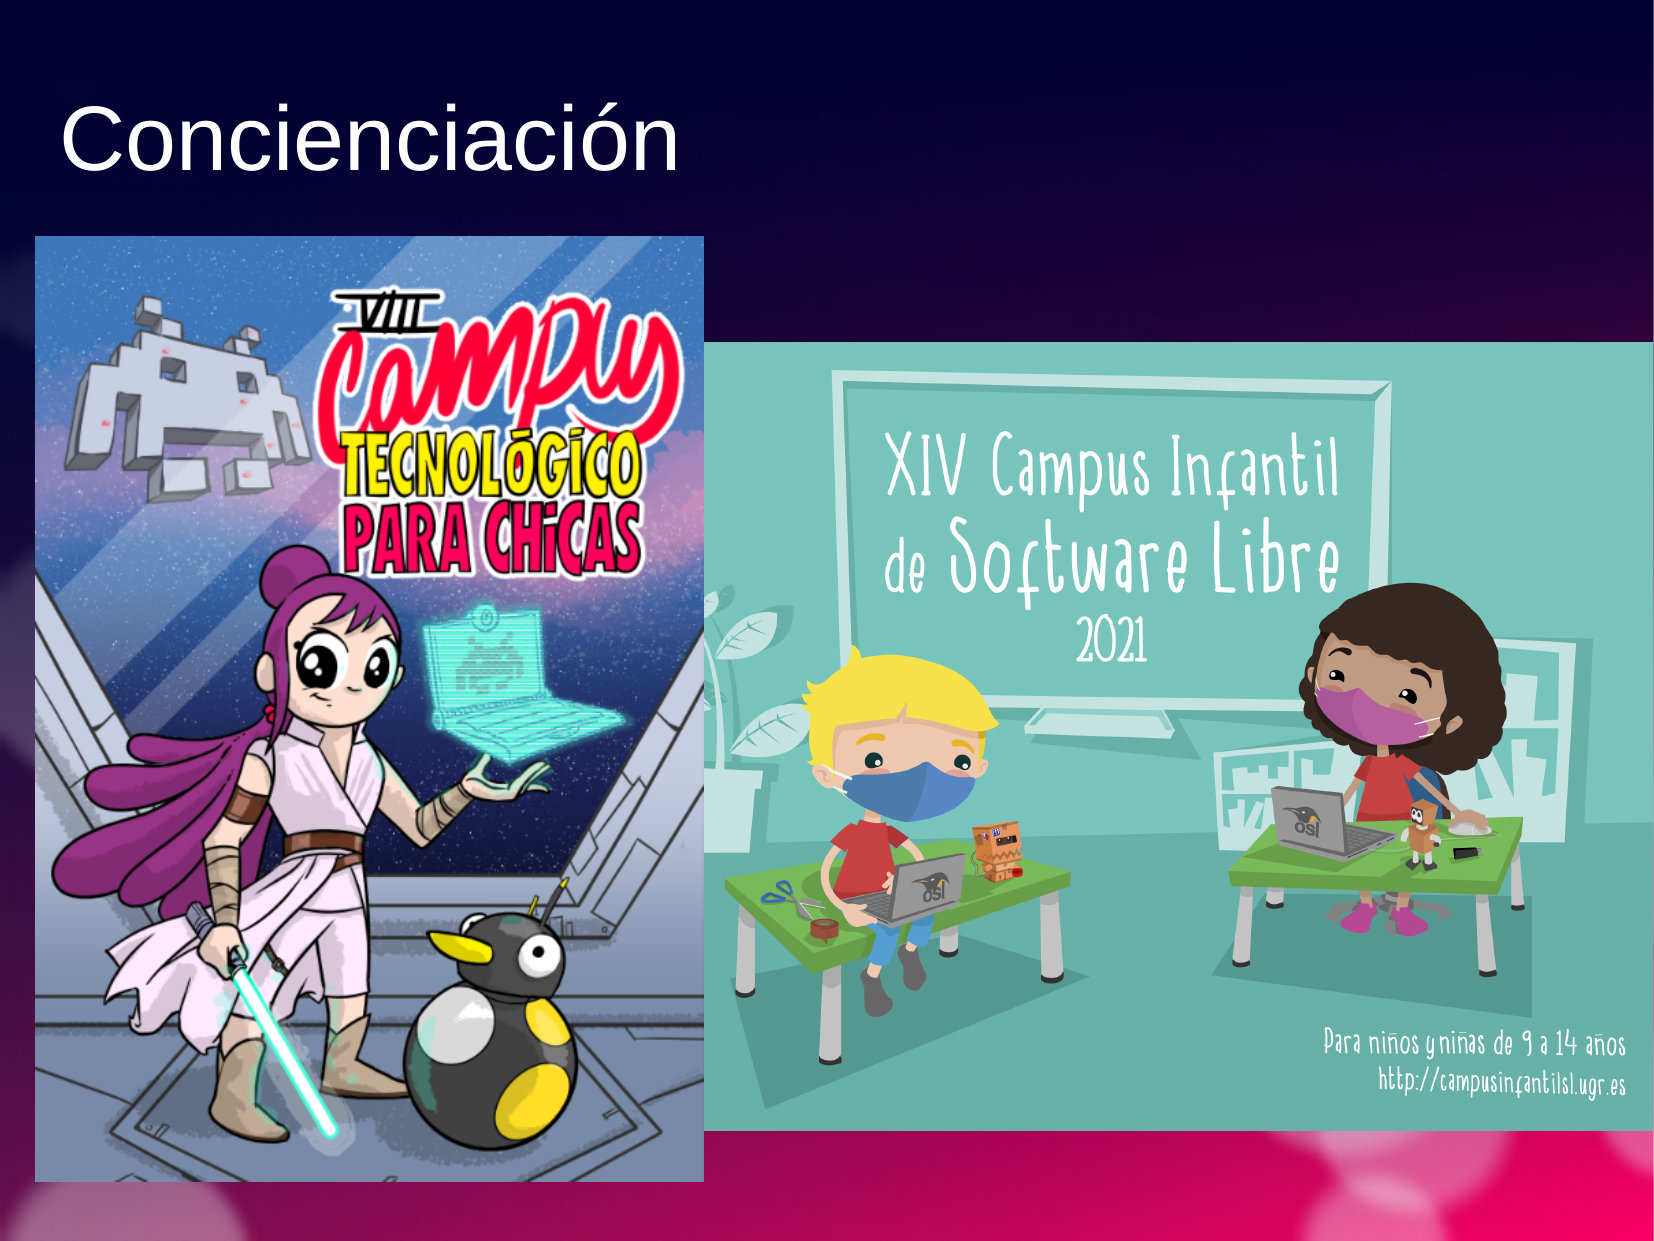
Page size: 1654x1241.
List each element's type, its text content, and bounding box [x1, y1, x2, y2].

title Concienciación [59, 35, 1548, 243]
picture [0, 0, 1654, 1241]
